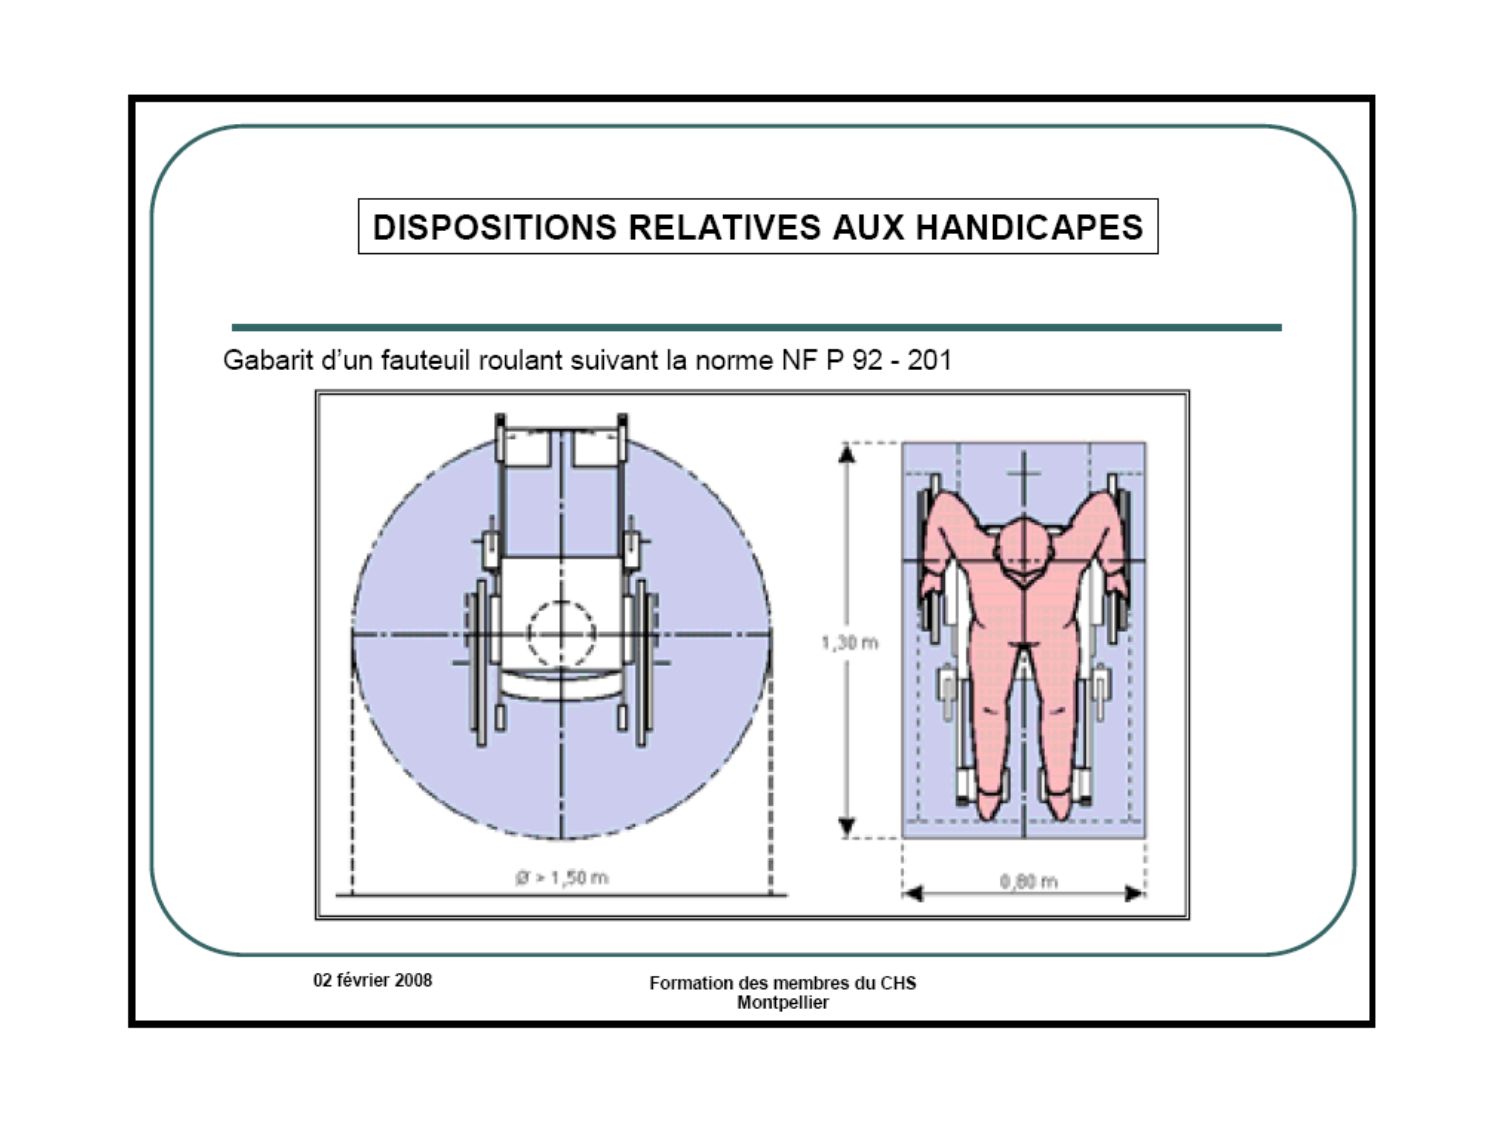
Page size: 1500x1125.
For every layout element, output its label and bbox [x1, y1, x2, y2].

picture [115, 86, 1385, 1038]
